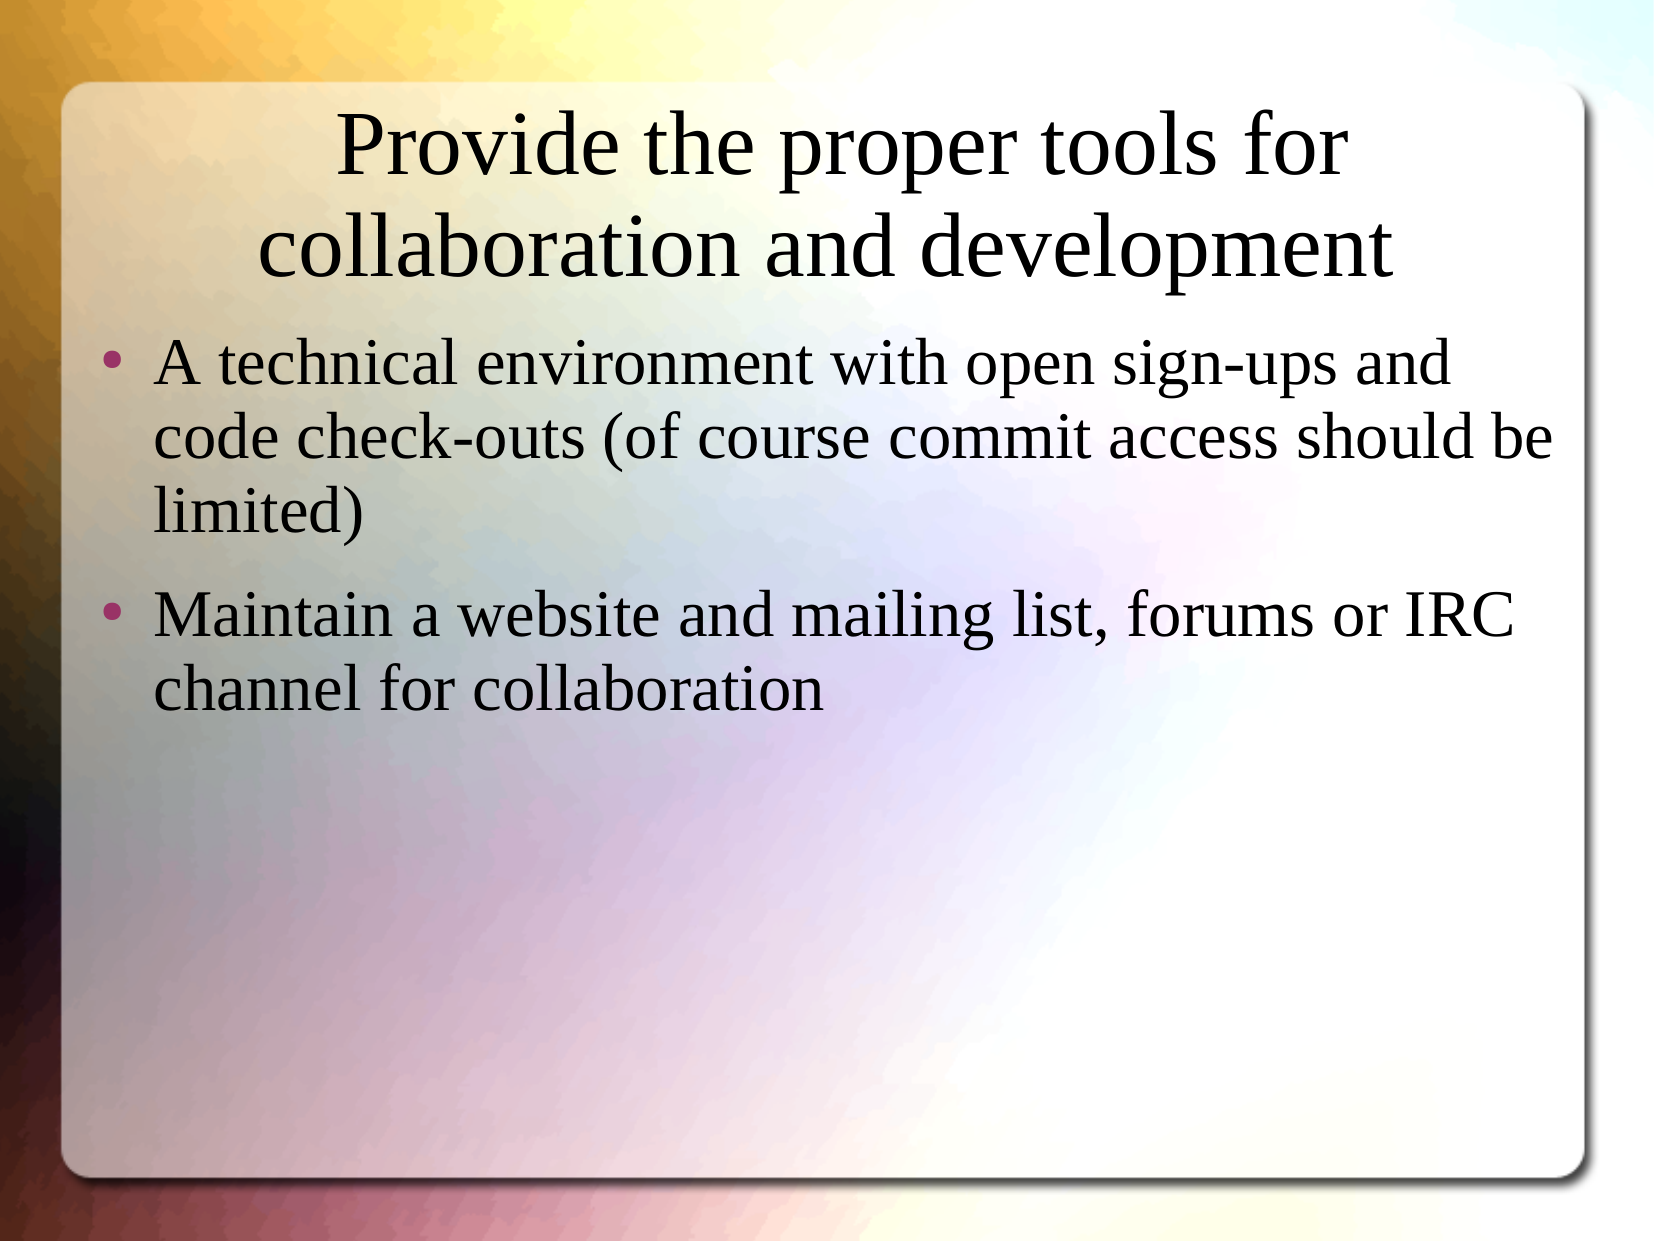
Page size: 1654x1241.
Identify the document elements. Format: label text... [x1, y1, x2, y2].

picture [0, 0, 1654, 1241]
list A technical environment with open sign-ups and code check-outs (of course commit access should be limited) Maintain a website and mailing list, forums or IRC channel for collaboration [82, 324, 1571, 1129]
title Provide the proper tools for collaboration and development [82, 90, 1571, 298]
